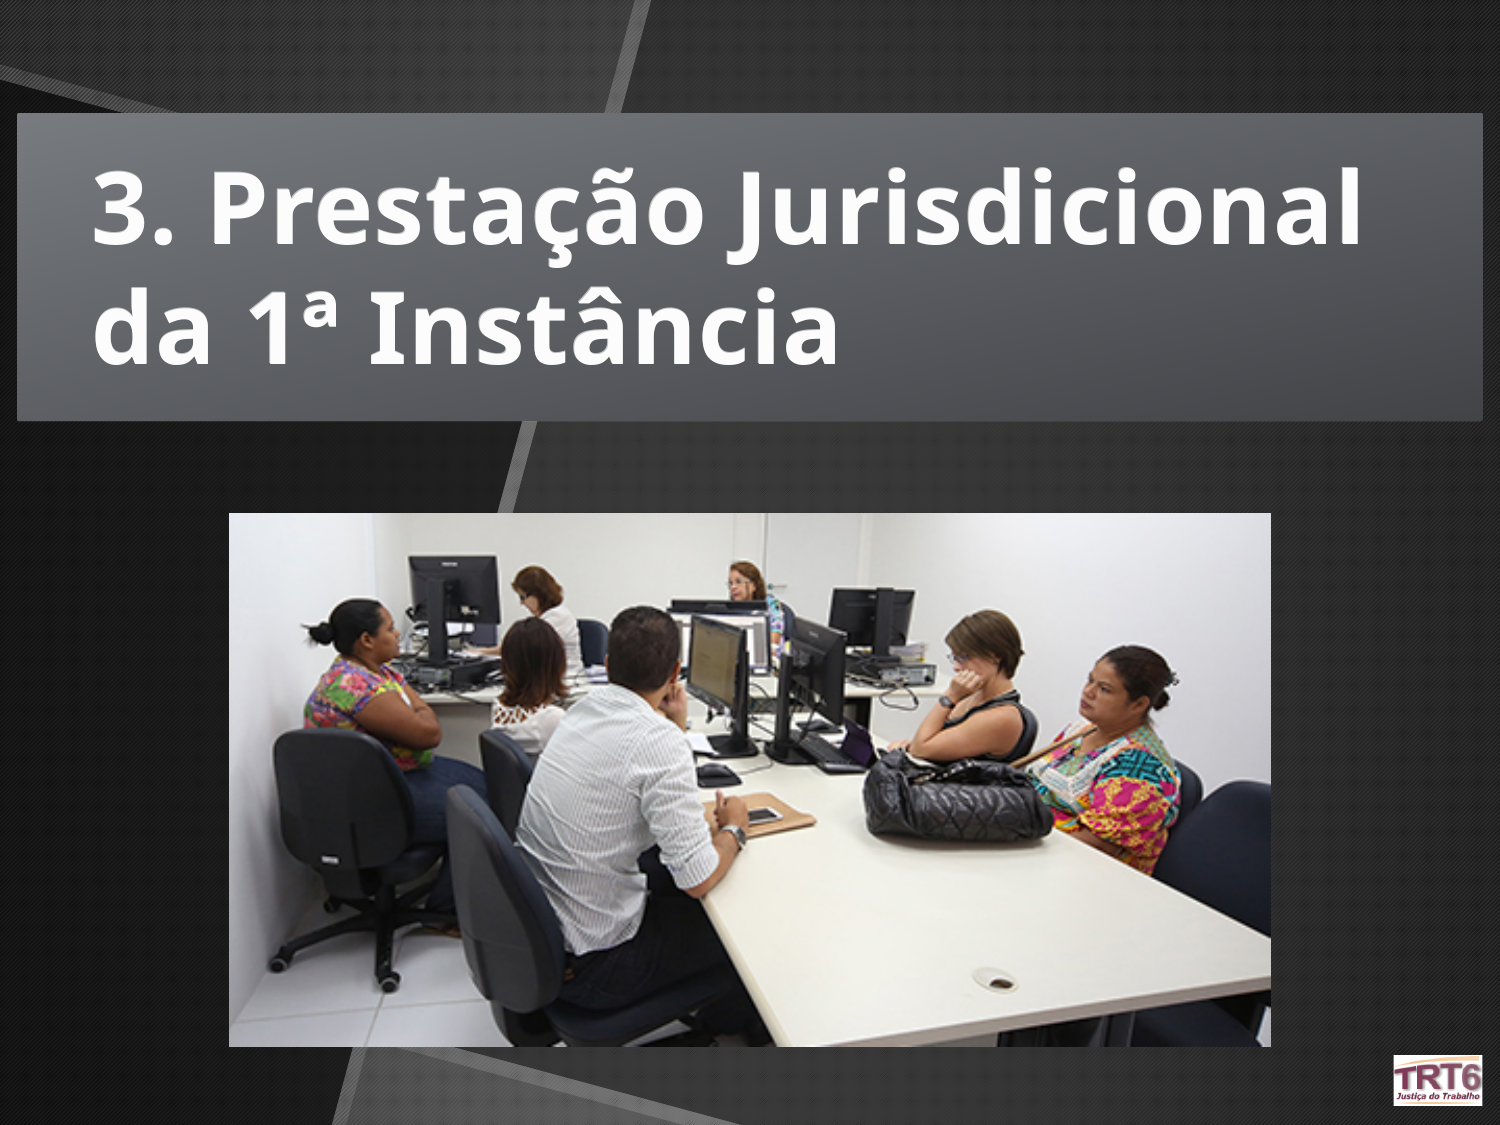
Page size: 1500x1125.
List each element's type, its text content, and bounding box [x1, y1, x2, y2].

text_box 3. Prestação Jurisdicional da 1ª Instância [77, 137, 1482, 392]
picture [1393, 1055, 1483, 1106]
picture [229, 513, 1271, 1047]
text_box [18, 114, 1482, 421]
